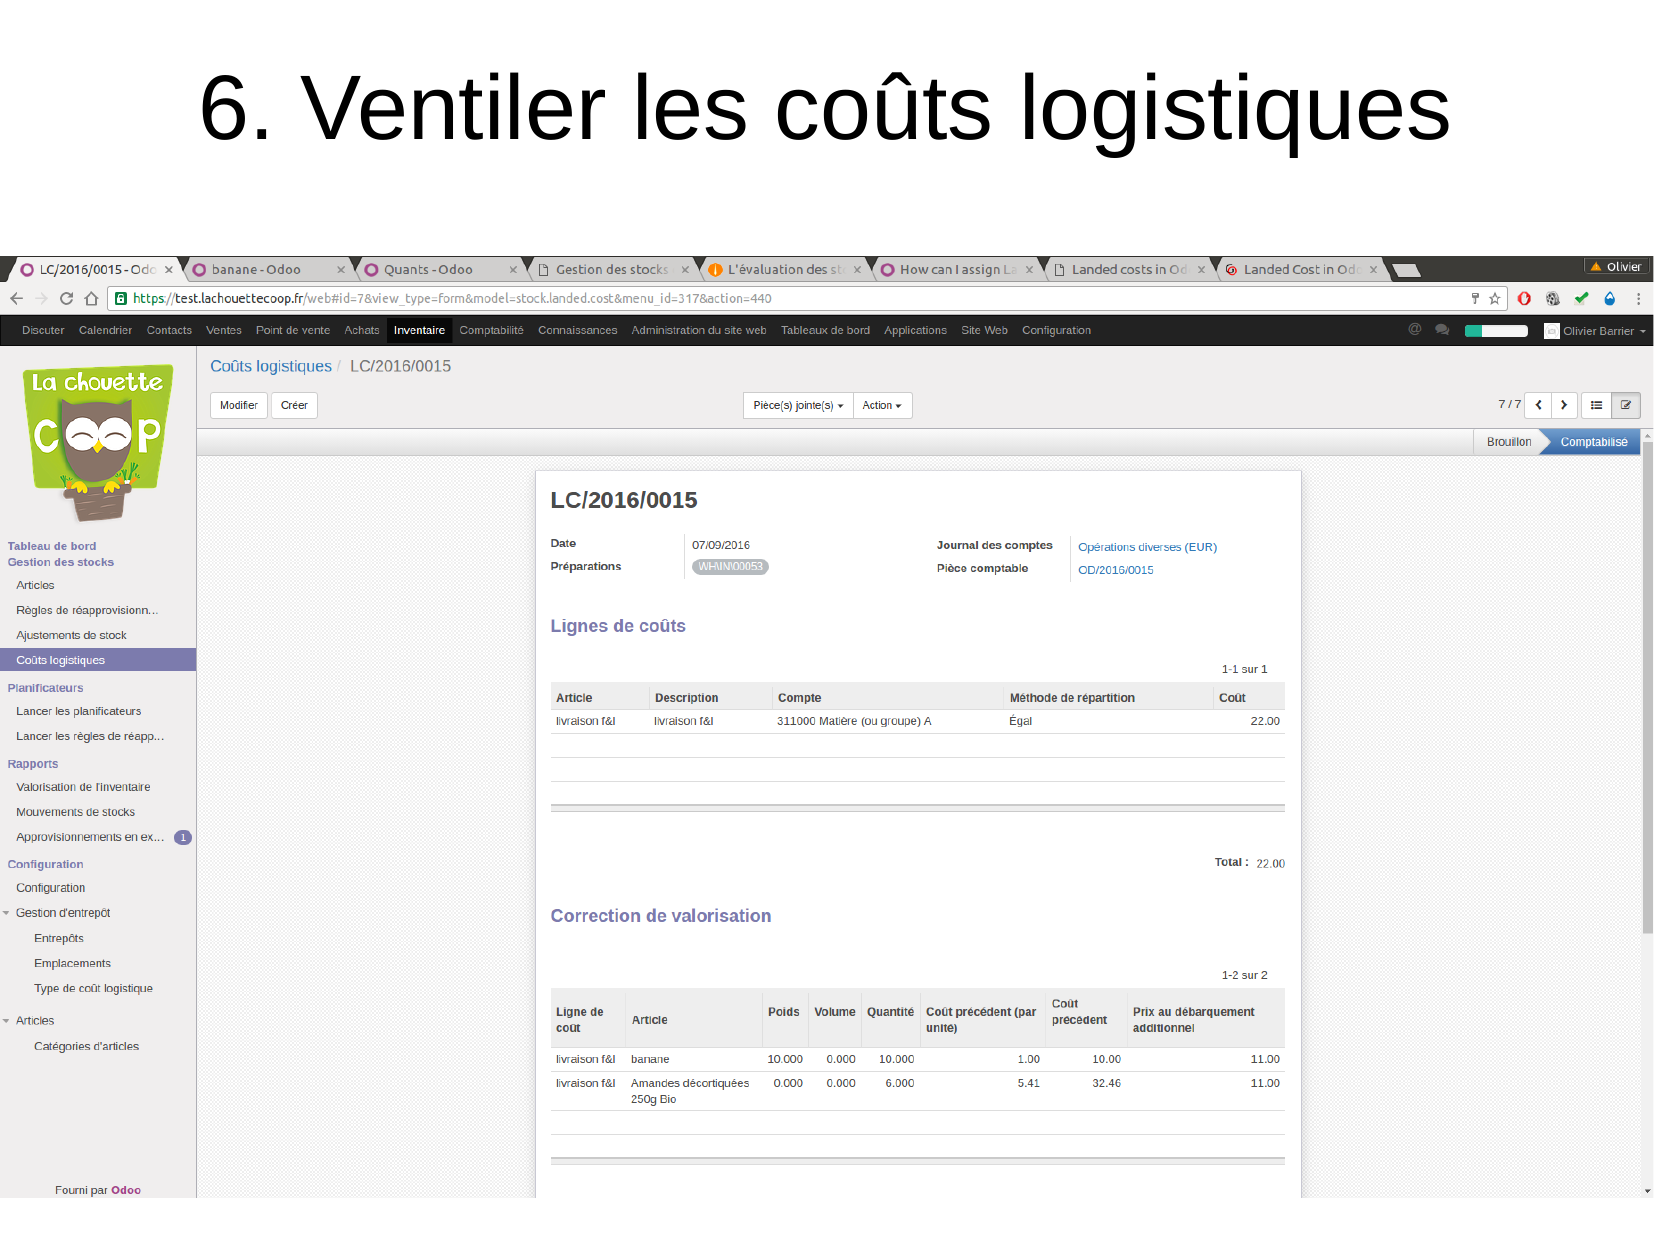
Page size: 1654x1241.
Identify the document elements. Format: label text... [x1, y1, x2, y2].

title 6. Ventiler les coûts logistiques [82, 49, 1571, 166]
picture [0, 256, 1654, 1198]
